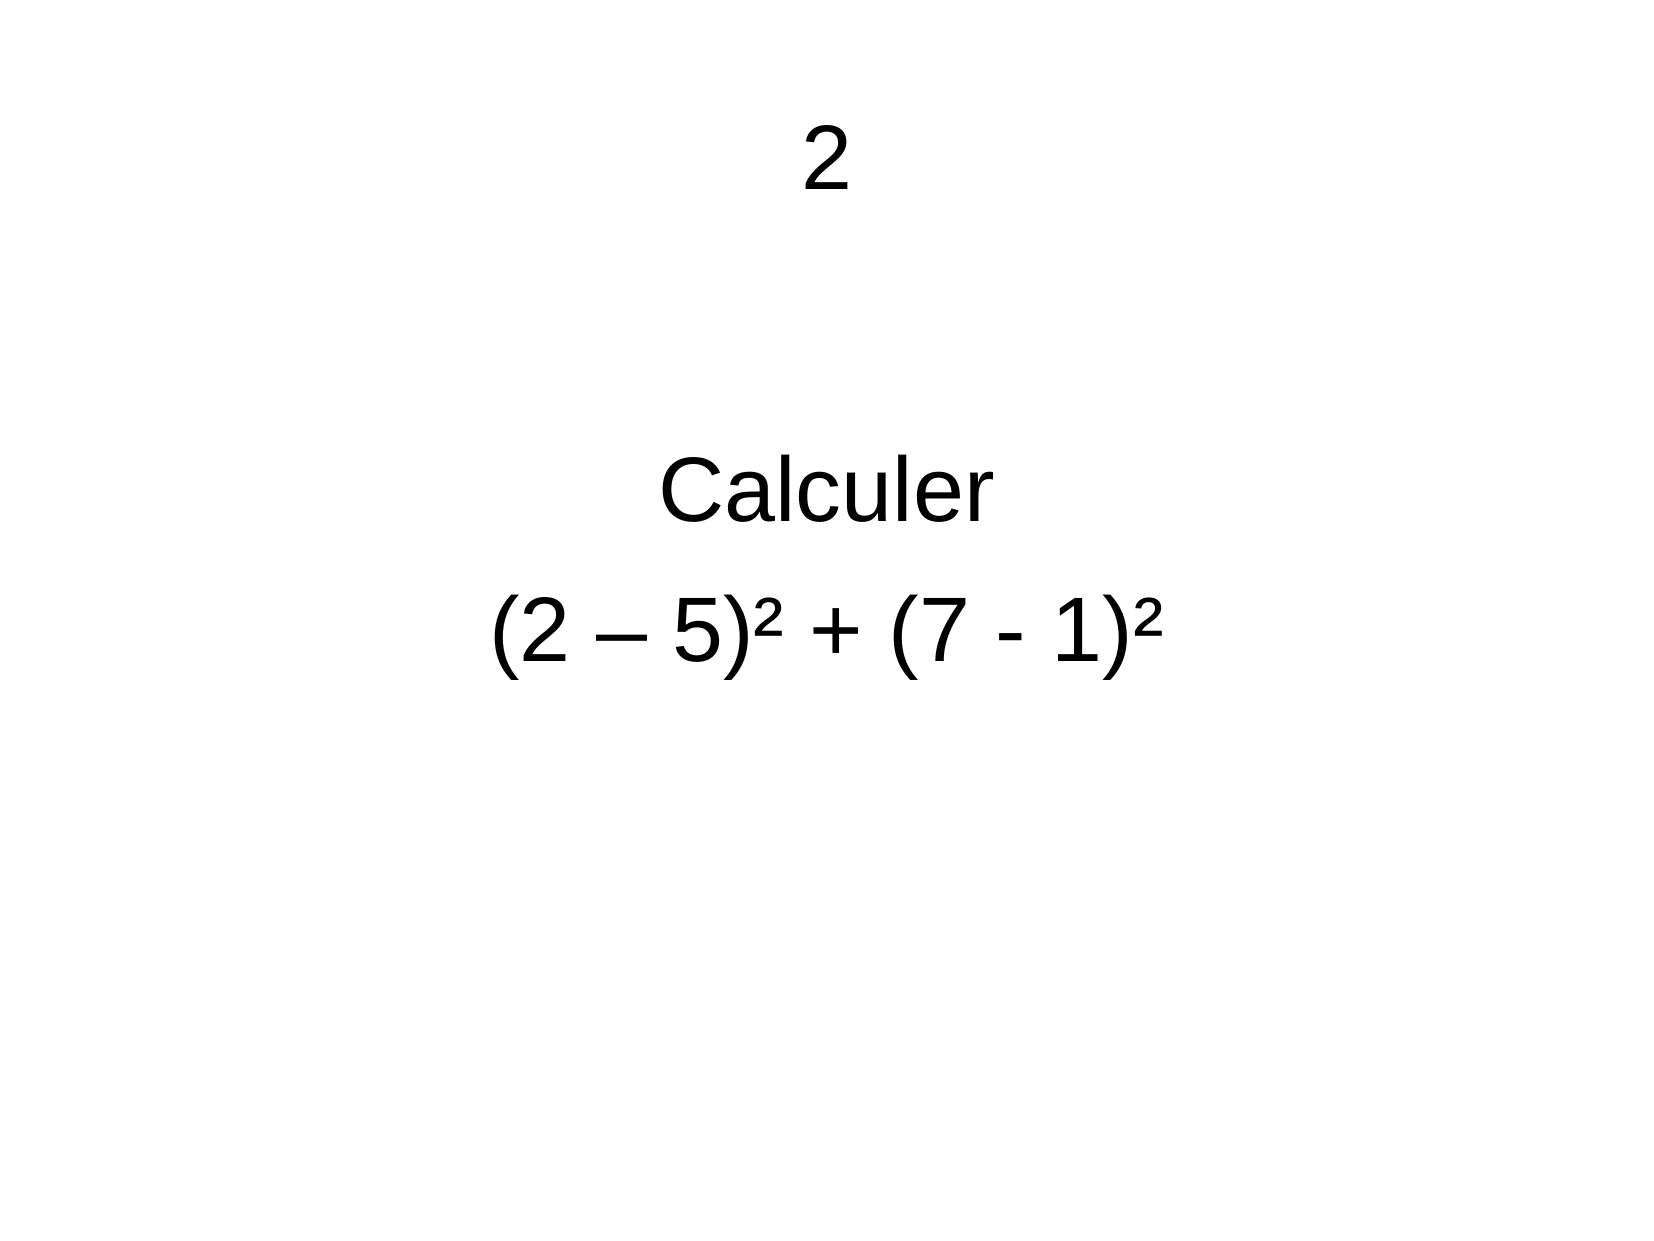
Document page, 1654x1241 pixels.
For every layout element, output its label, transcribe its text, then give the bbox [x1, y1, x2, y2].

list Calculer (2 – 5)² + (7 - 1)² [82, 290, 1571, 1010]
title 2 [82, 49, 1571, 257]
